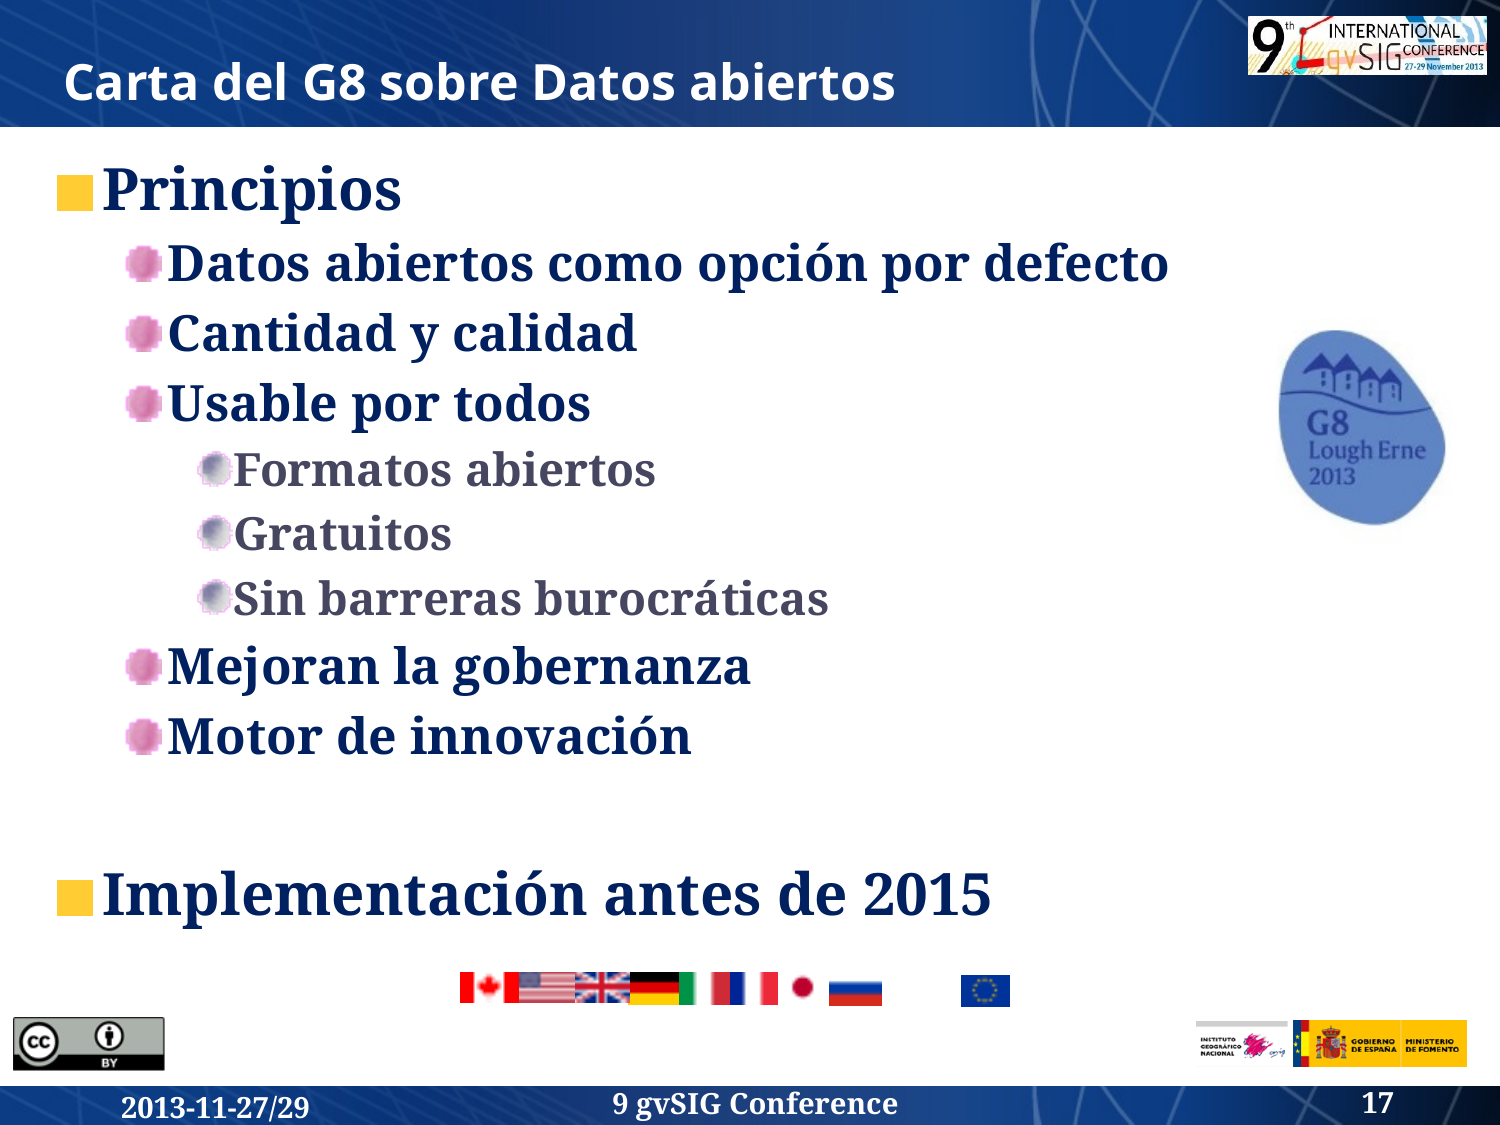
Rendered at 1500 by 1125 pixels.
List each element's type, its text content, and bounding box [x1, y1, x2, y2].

picture [13, 1017, 166, 1072]
picture [460, 971, 882, 1006]
picture [1195, 1019, 1467, 1068]
list Principios Datos abiertos como opción por defecto Cantidad y calidad Usable por todos Formatos abiertos Gratuitos Sin barreras burocráticas Mejoran la gobernanza Motor de innovación Implementación antes de 2015 [31, 144, 1465, 1004]
picture [0, 1086, 1500, 1125]
title Carta del G8 sobre Datos abiertos [0, 43, 1275, 107]
picture [1251, 318, 1469, 546]
picture [0, 0, 1500, 127]
picture [961, 975, 1010, 1007]
